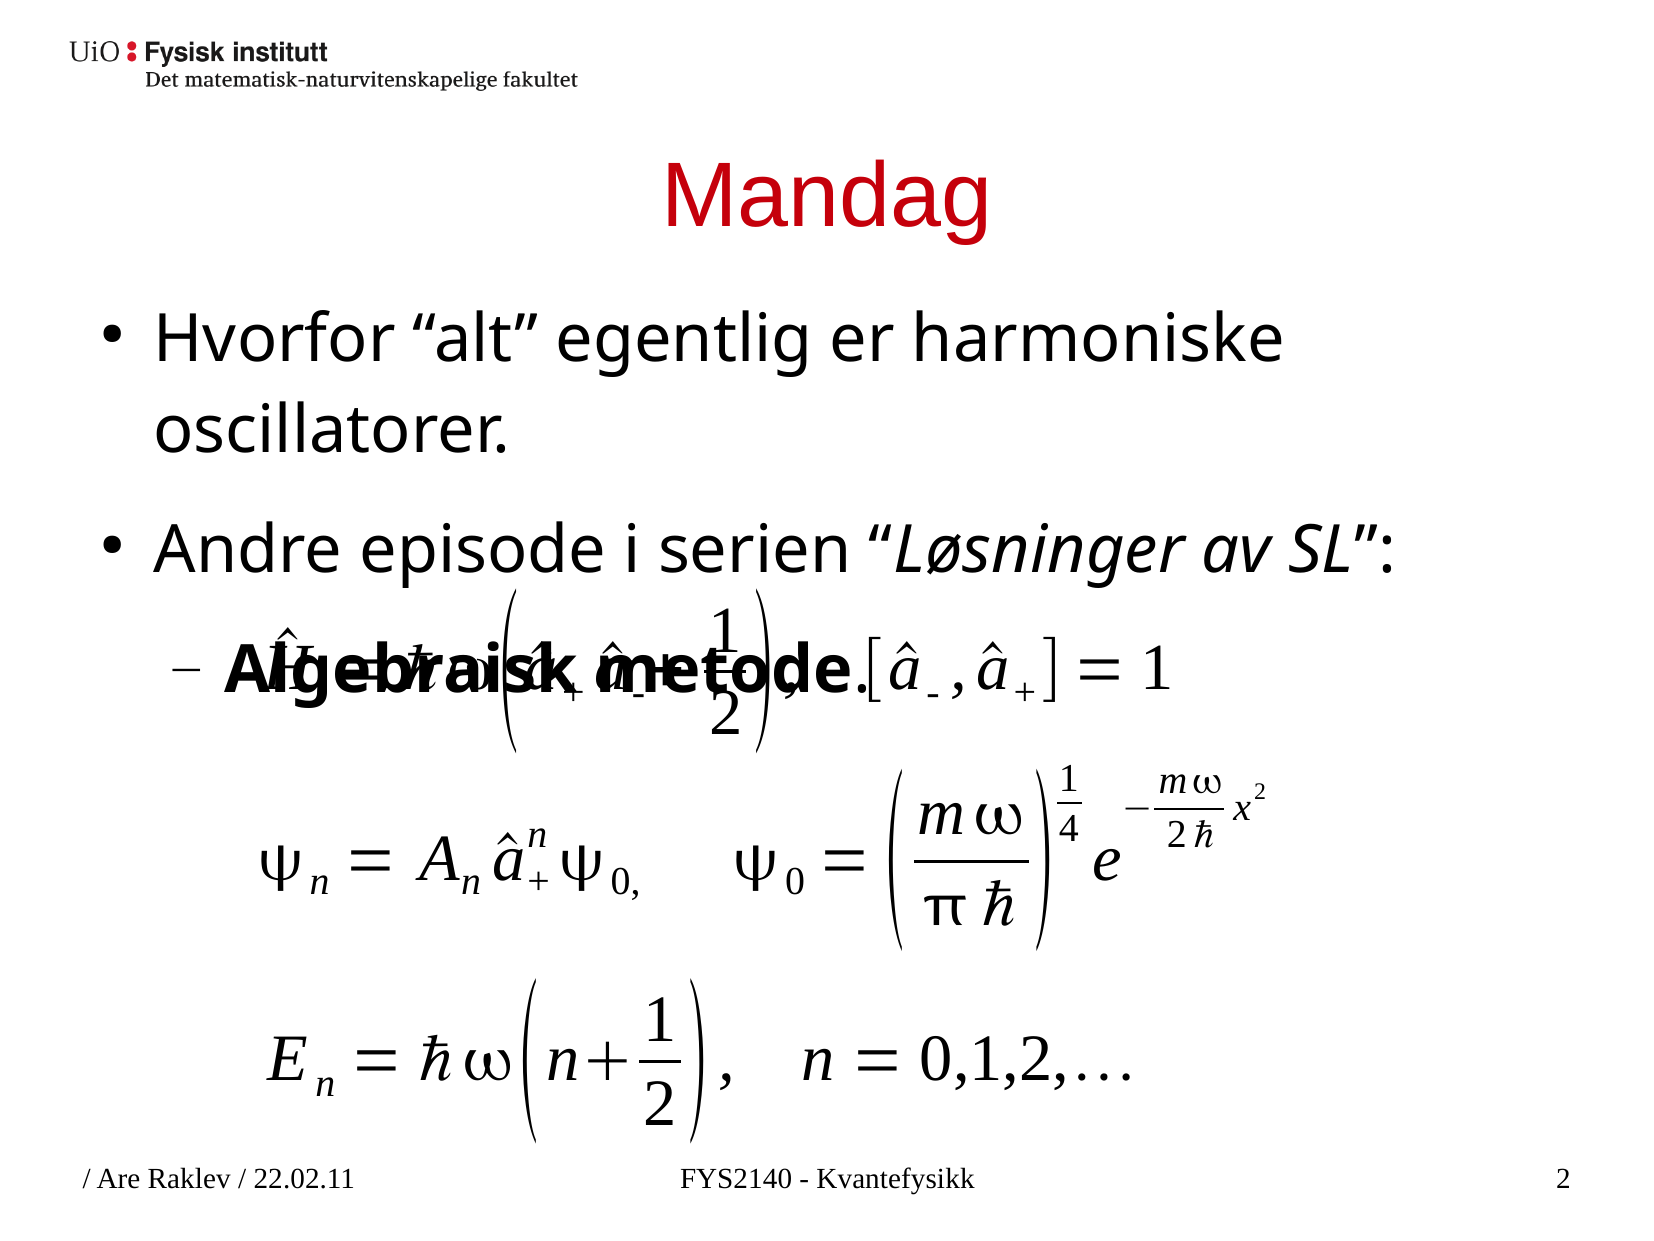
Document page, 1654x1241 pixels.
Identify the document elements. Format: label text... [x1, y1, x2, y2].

chart [257, 974, 1144, 1148]
title Mandag [82, 90, 1571, 290]
chart [251, 585, 1272, 956]
list Hvorfor “alt” egentlig er harmoniske oscillatorer. Andre episode i serien “Løsninger av SL”: Algebraisk metode. [82, 290, 1613, 1094]
picture [68, 37, 581, 93]
